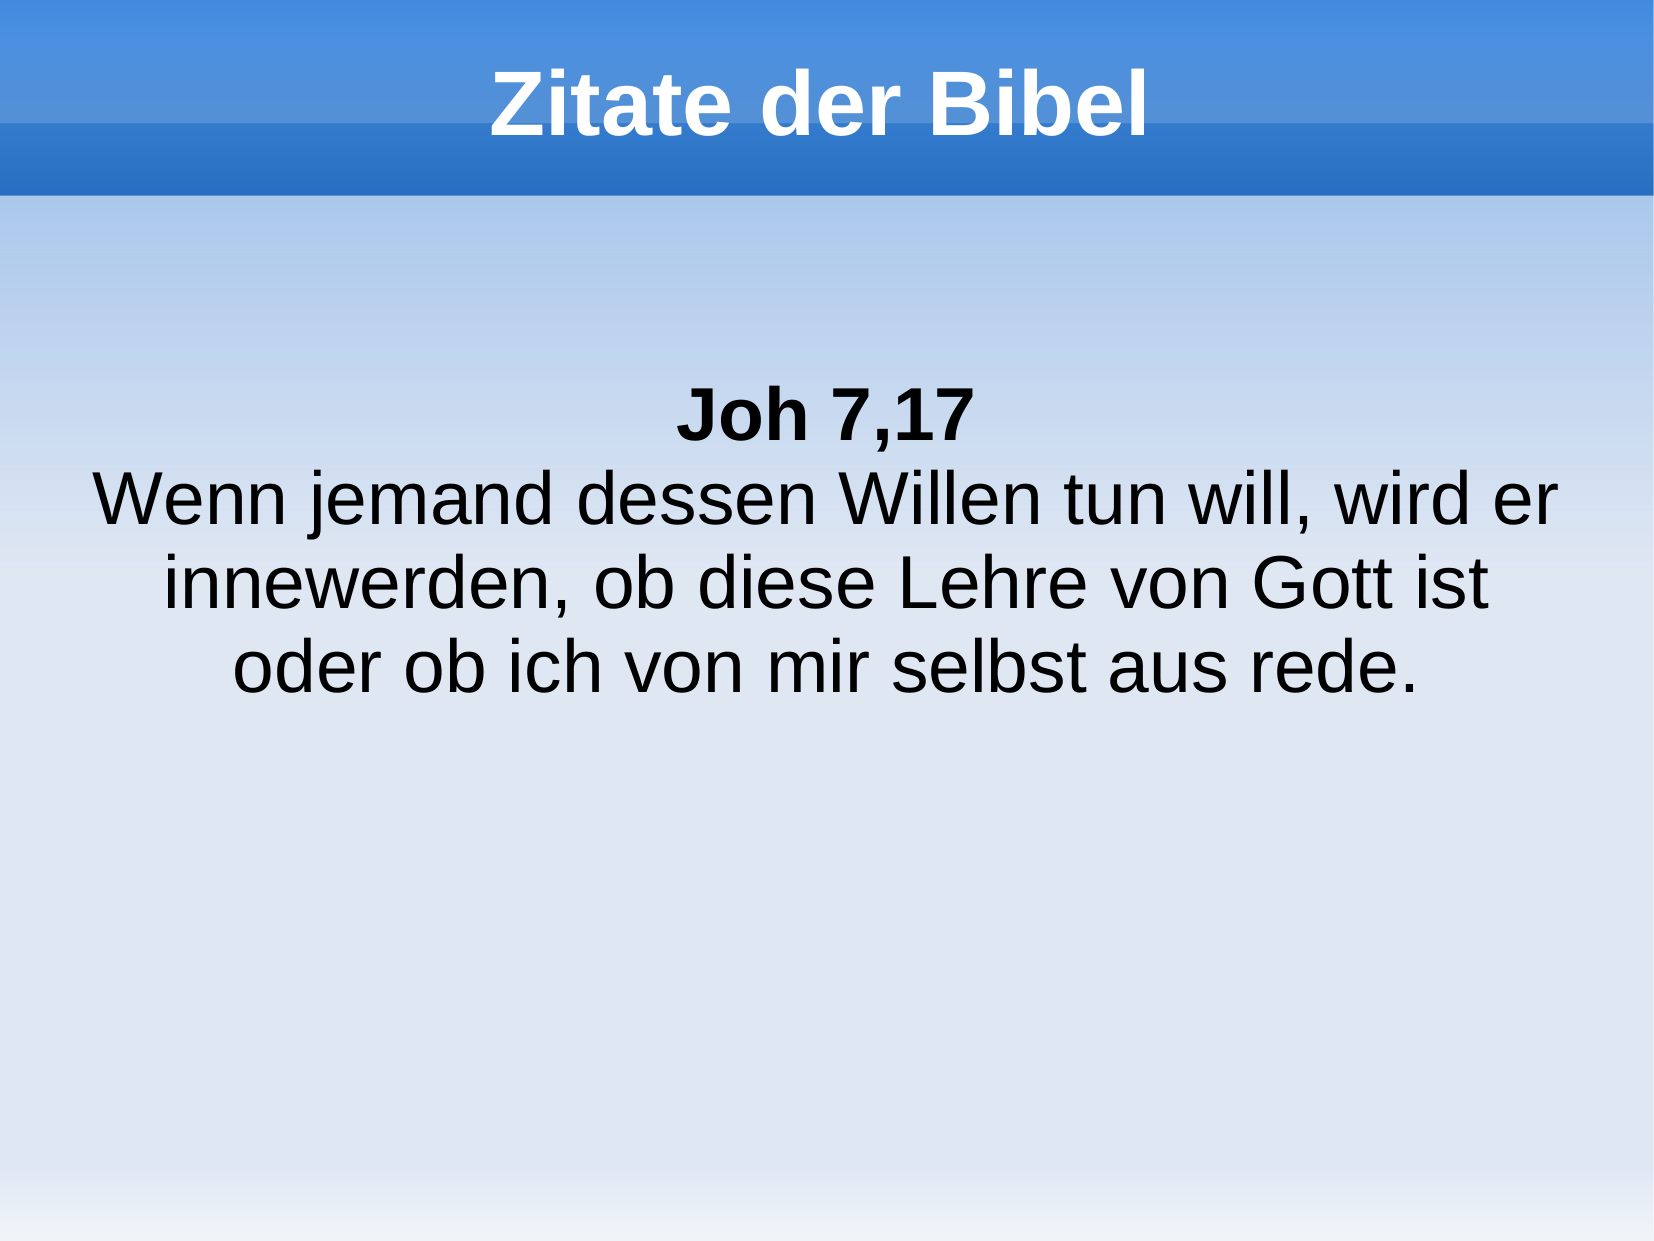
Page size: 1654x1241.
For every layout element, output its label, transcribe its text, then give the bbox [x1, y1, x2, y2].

subtitle Joh 7,17 Wenn jemand dessen Willen tun will, wird er innewerden, ob diese Lehre von Gott ist oder ob ich von mir selbst aus rede. [82, 138, 1571, 943]
title Zitate der Bibel [76, 7, 1565, 200]
picture [0, 0, 1654, 1241]
